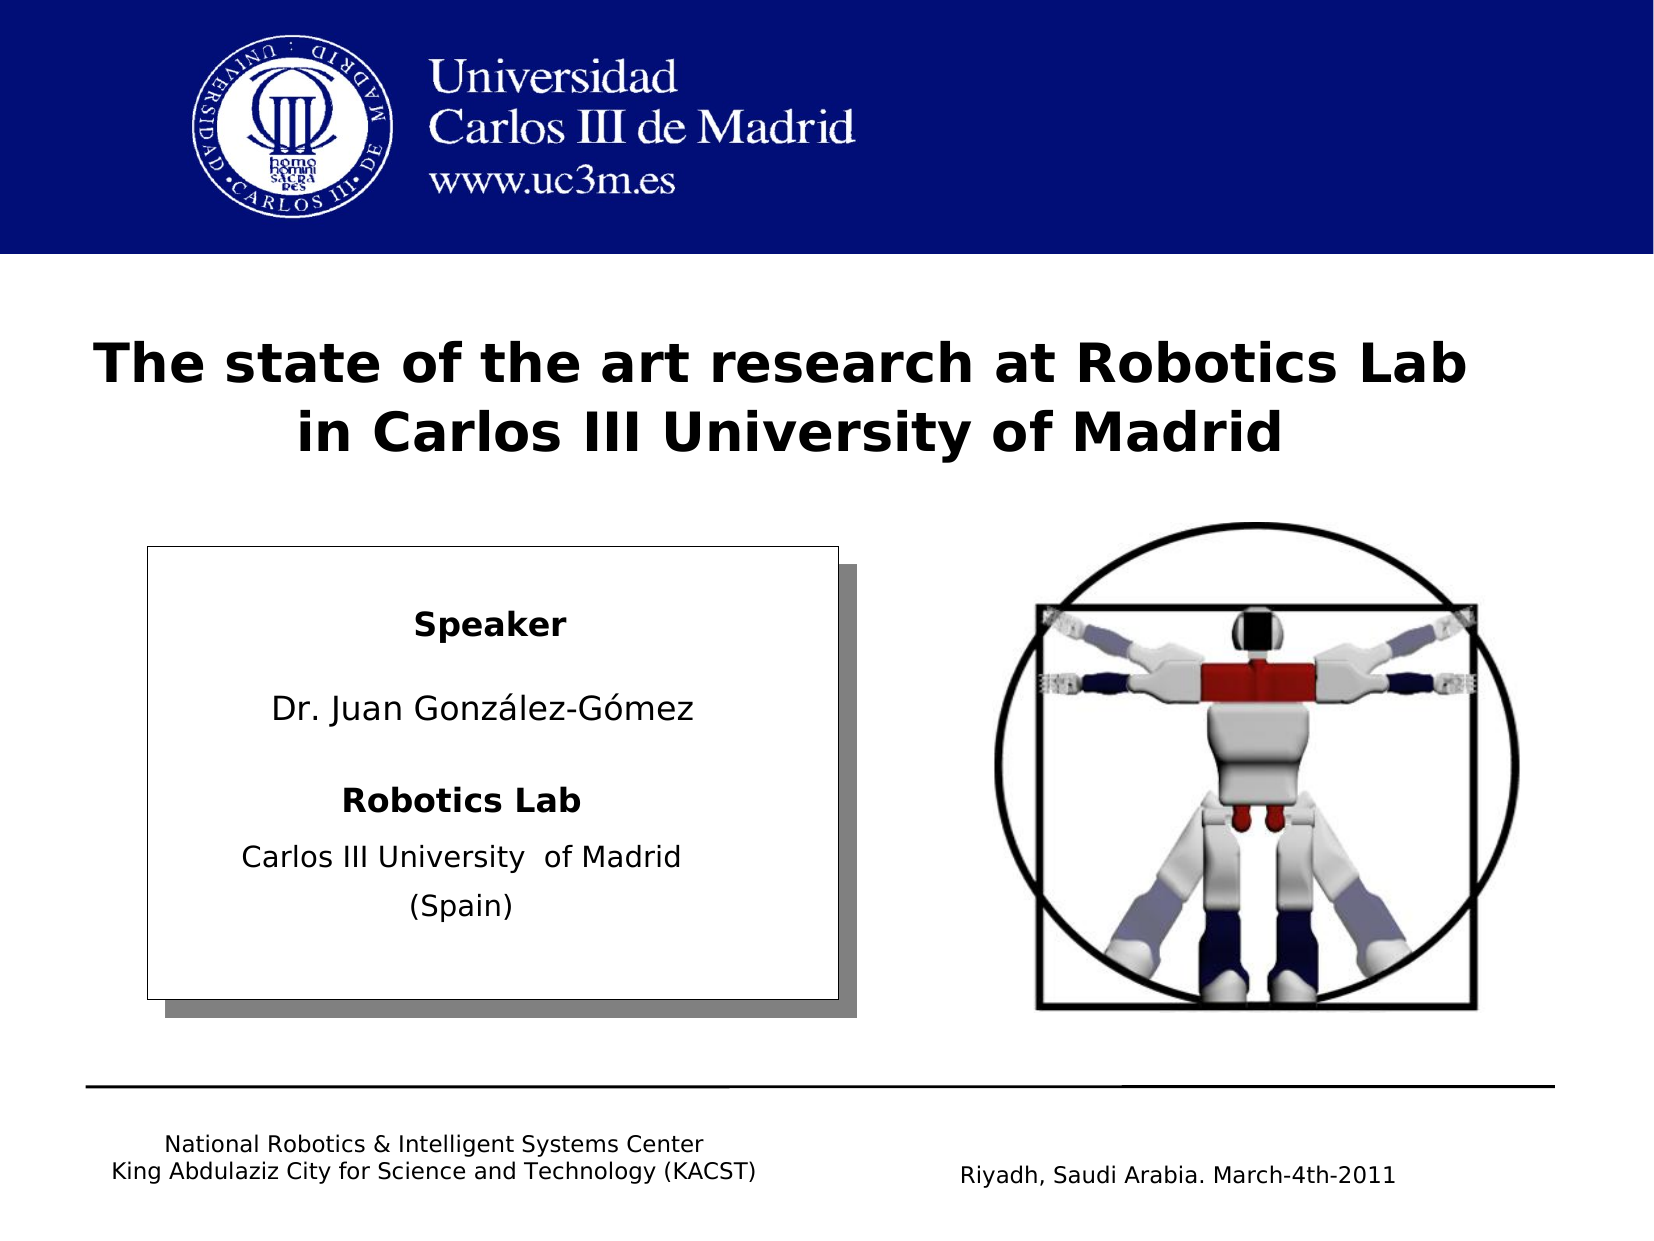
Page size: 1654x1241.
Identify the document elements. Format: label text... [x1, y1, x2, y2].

text_box [147, 546, 839, 1000]
text_box Dr. Juan González-Gómez [256, 682, 710, 737]
text_box National Robotics & Intelligent Systems Center King Abdulaziz City for Science and Technology (KACST) [89, 1124, 780, 1210]
picture [0, 0, 1654, 254]
text_box Robotics Lab [326, 774, 598, 829]
text_box (Spain) [394, 881, 529, 935]
text_box The state of the art research at Robotics Lab in Carlos III University of Madrid [79, 324, 1611, 472]
picture [992, 522, 1521, 1013]
text_box Speaker [398, 598, 582, 652]
text_box Riyadh, Saudi Arabia. March-4th-2011 [888, 1155, 1470, 1198]
text_box Carlos III University of Madrid [226, 832, 698, 886]
